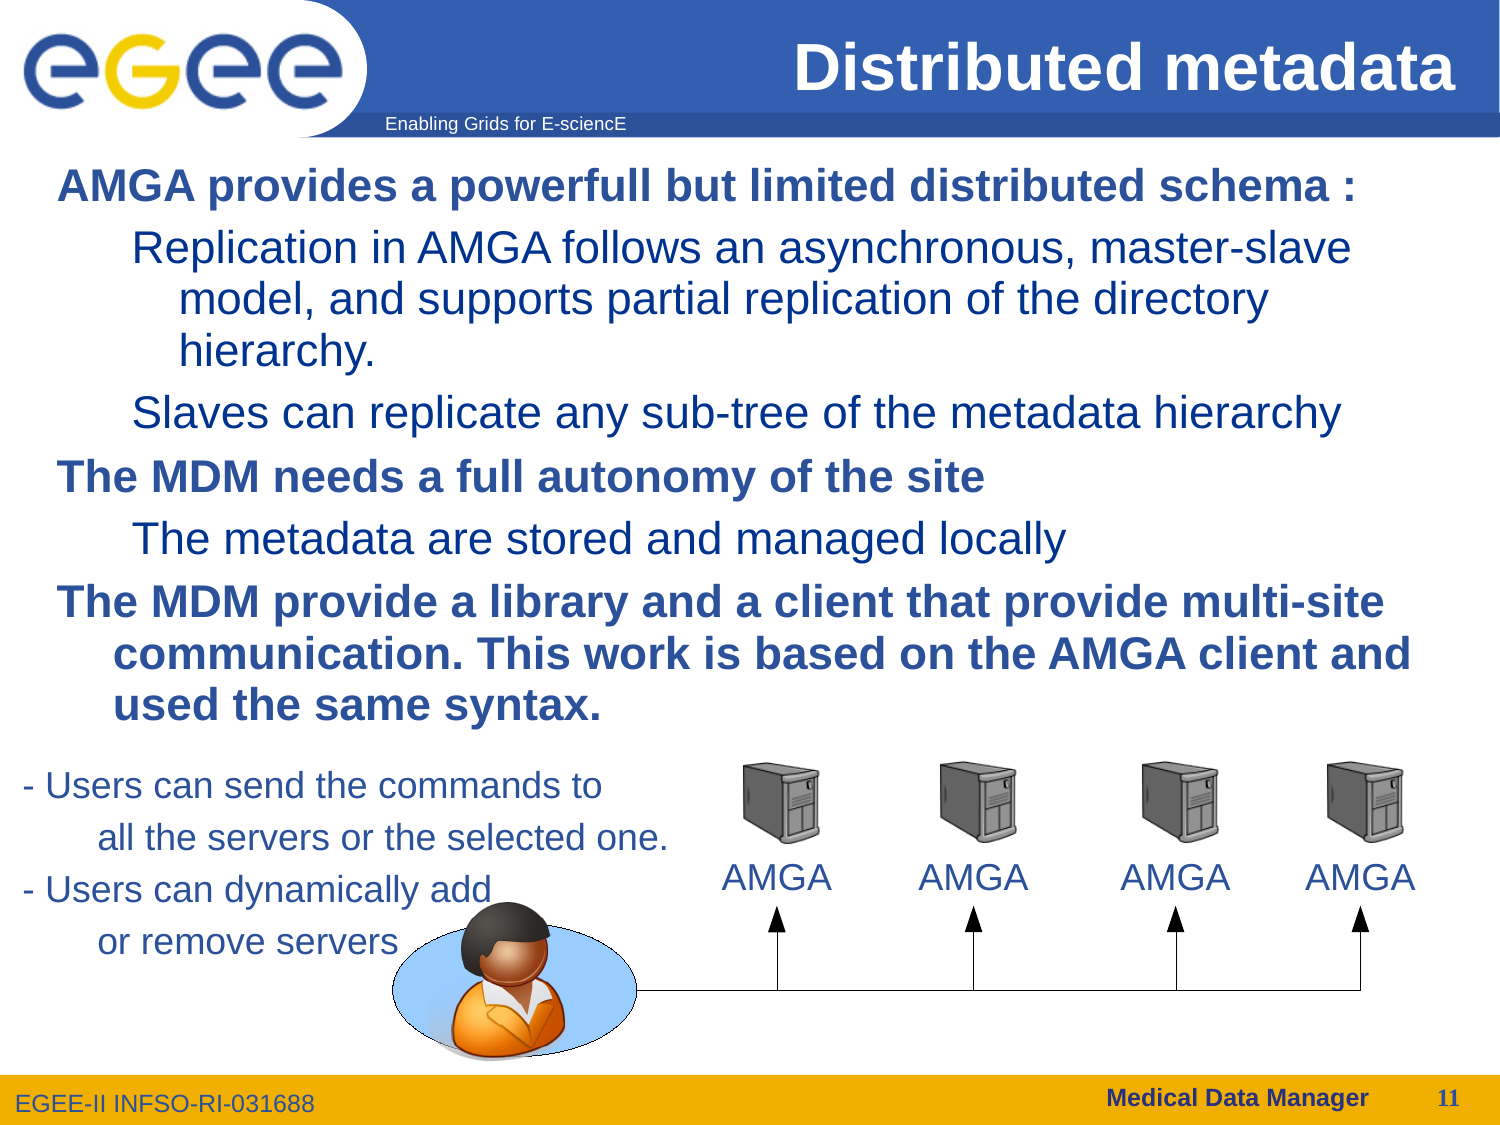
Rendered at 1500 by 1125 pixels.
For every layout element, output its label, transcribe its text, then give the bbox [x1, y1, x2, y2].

picture [1320, 733, 1413, 838]
text_box AMGA [706, 838, 847, 896]
picture [1135, 733, 1228, 838]
title Distributed metadata [369, 18, 1475, 117]
text_box [593, 960, 637, 1042]
picture [933, 733, 1026, 838]
picture [411, 896, 593, 1068]
picture [736, 734, 829, 838]
text_box [392, 960, 411, 1025]
picture [18, 30, 349, 112]
list AMGA provides a powerfull but limited distributed schema : Replication in AMGA follows an asynchronous, master-slave model, and supports partial replication of the directory hierarchy. Slaves can replicate any sub-tree of the metadata hierarchy The MDM needs a full autonomy of the site The metadata are stored and managed locally The MDM provide a library and a client that provide multi-site communication. This work is based on the AMGA client and used the same syntax. [56, 159, 1466, 825]
text_box - Users can send the commands to all the servers or the selected one. - Users can dynamically add or remove servers [7, 746, 684, 960]
text_box AMGA [1105, 838, 1246, 896]
text_box AMGA [903, 838, 1044, 896]
text_box AMGA [1290, 838, 1431, 896]
